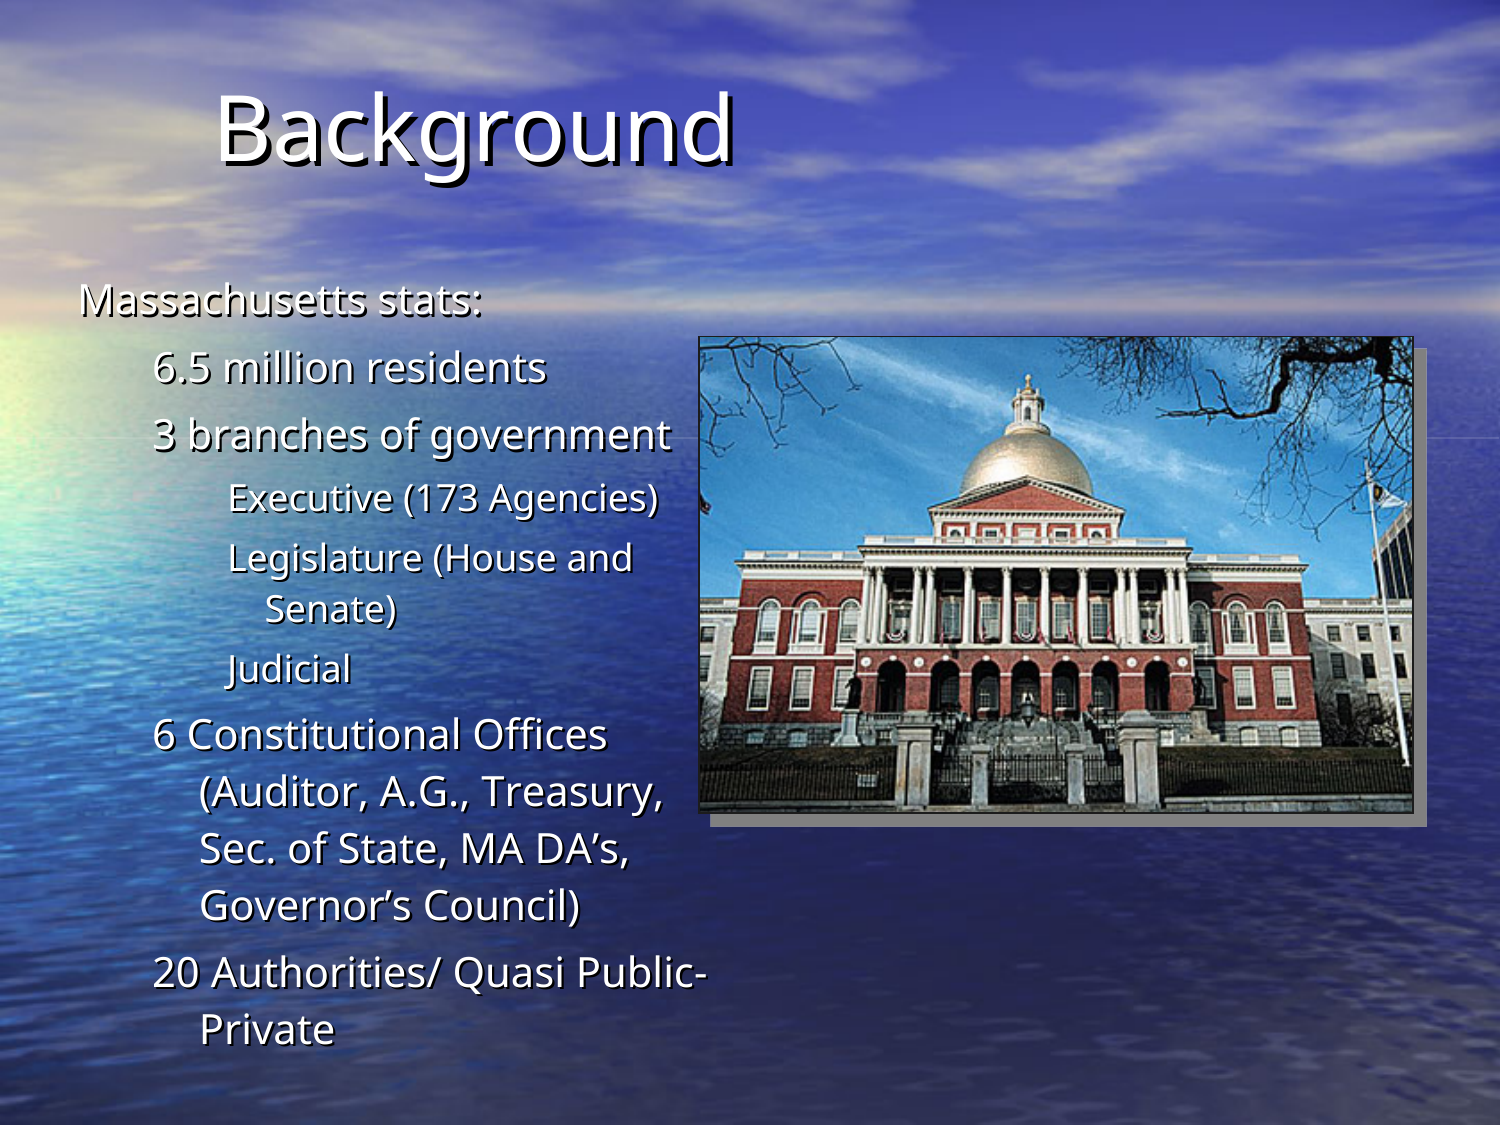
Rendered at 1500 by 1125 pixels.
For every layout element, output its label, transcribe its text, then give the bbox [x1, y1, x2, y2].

picture [0, 0, 1500, 1125]
list Massachusetts stats: 6.5 million residents 3 branches of government Executive (173 Agencies) Legislature (House and Senate) Judicial 6 Constitutional Offices (Auditor, A.G., Treasury, Sec. of State, MA DA’s, Governor’s Council) 20 Authorities/ Quasi Public-Private [62, 439, 732, 1088]
picture [699, 337, 1413, 813]
list Massachusetts stats: 6.5 million residents 3 branches of government Executive (173 Agencies) Legislature (House and Senate) Judicial 6 Constitutional Offices (Auditor, A.G., Treasury, Sec. of State, MA DA’s, Governor’s Council) 20 Authorities/ Quasi Public-Private [62, 262, 732, 437]
title Background [197, 70, 1500, 196]
